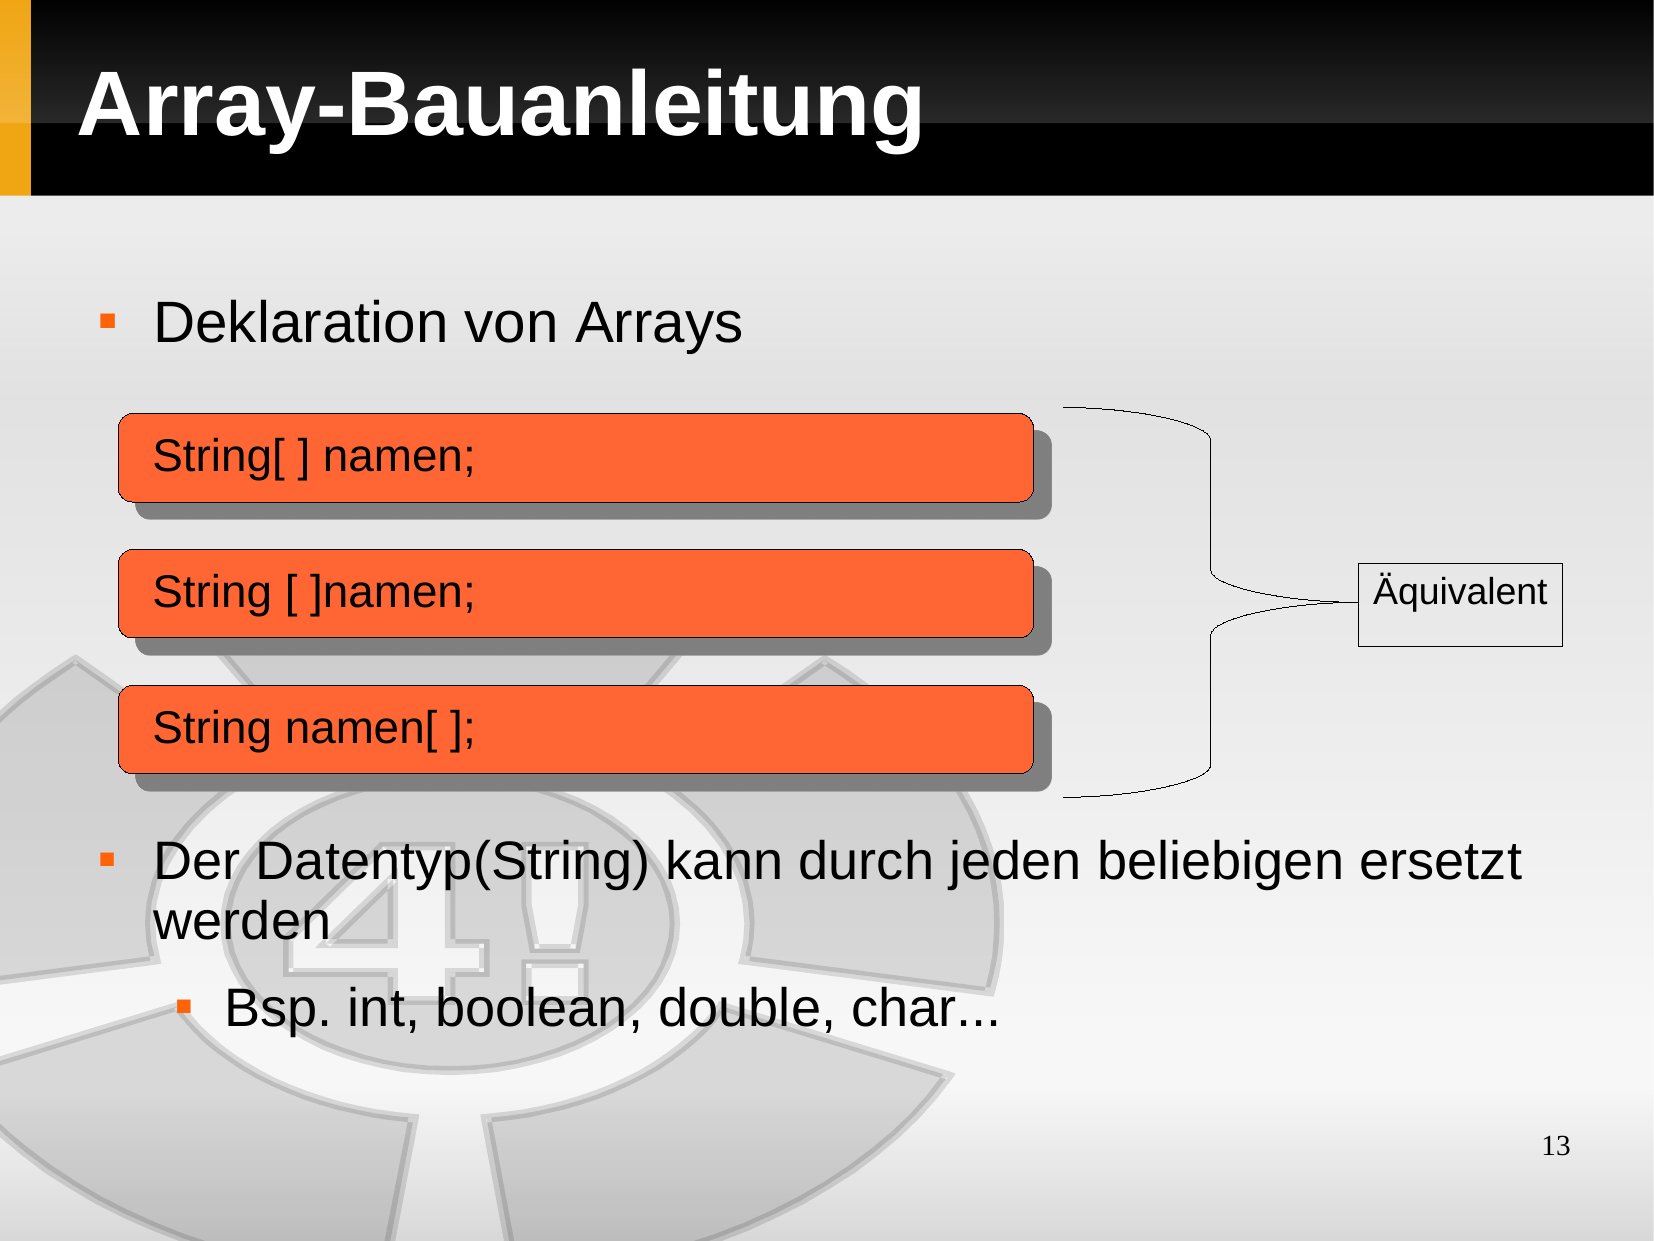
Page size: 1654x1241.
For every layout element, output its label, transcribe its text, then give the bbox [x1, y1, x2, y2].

text_box String [ ]namen; [137, 558, 699, 651]
text_box [118, 549, 1034, 638]
text_box [118, 685, 1034, 774]
text_box String namen[ ]; [137, 694, 699, 787]
text_box [118, 413, 1034, 503]
list Deklaration von Arrays Der Datentyp(String) kann durch jeden beliebigen ersetzt werden Bsp. int, boolean, double, char... [82, 290, 1571, 1094]
text_box String[ ] namen; [137, 422, 699, 516]
picture [0, 0, 1654, 1241]
text_box Äquivalent [1358, 563, 1563, 647]
title Array-Bauanleitung [76, 7, 1565, 200]
